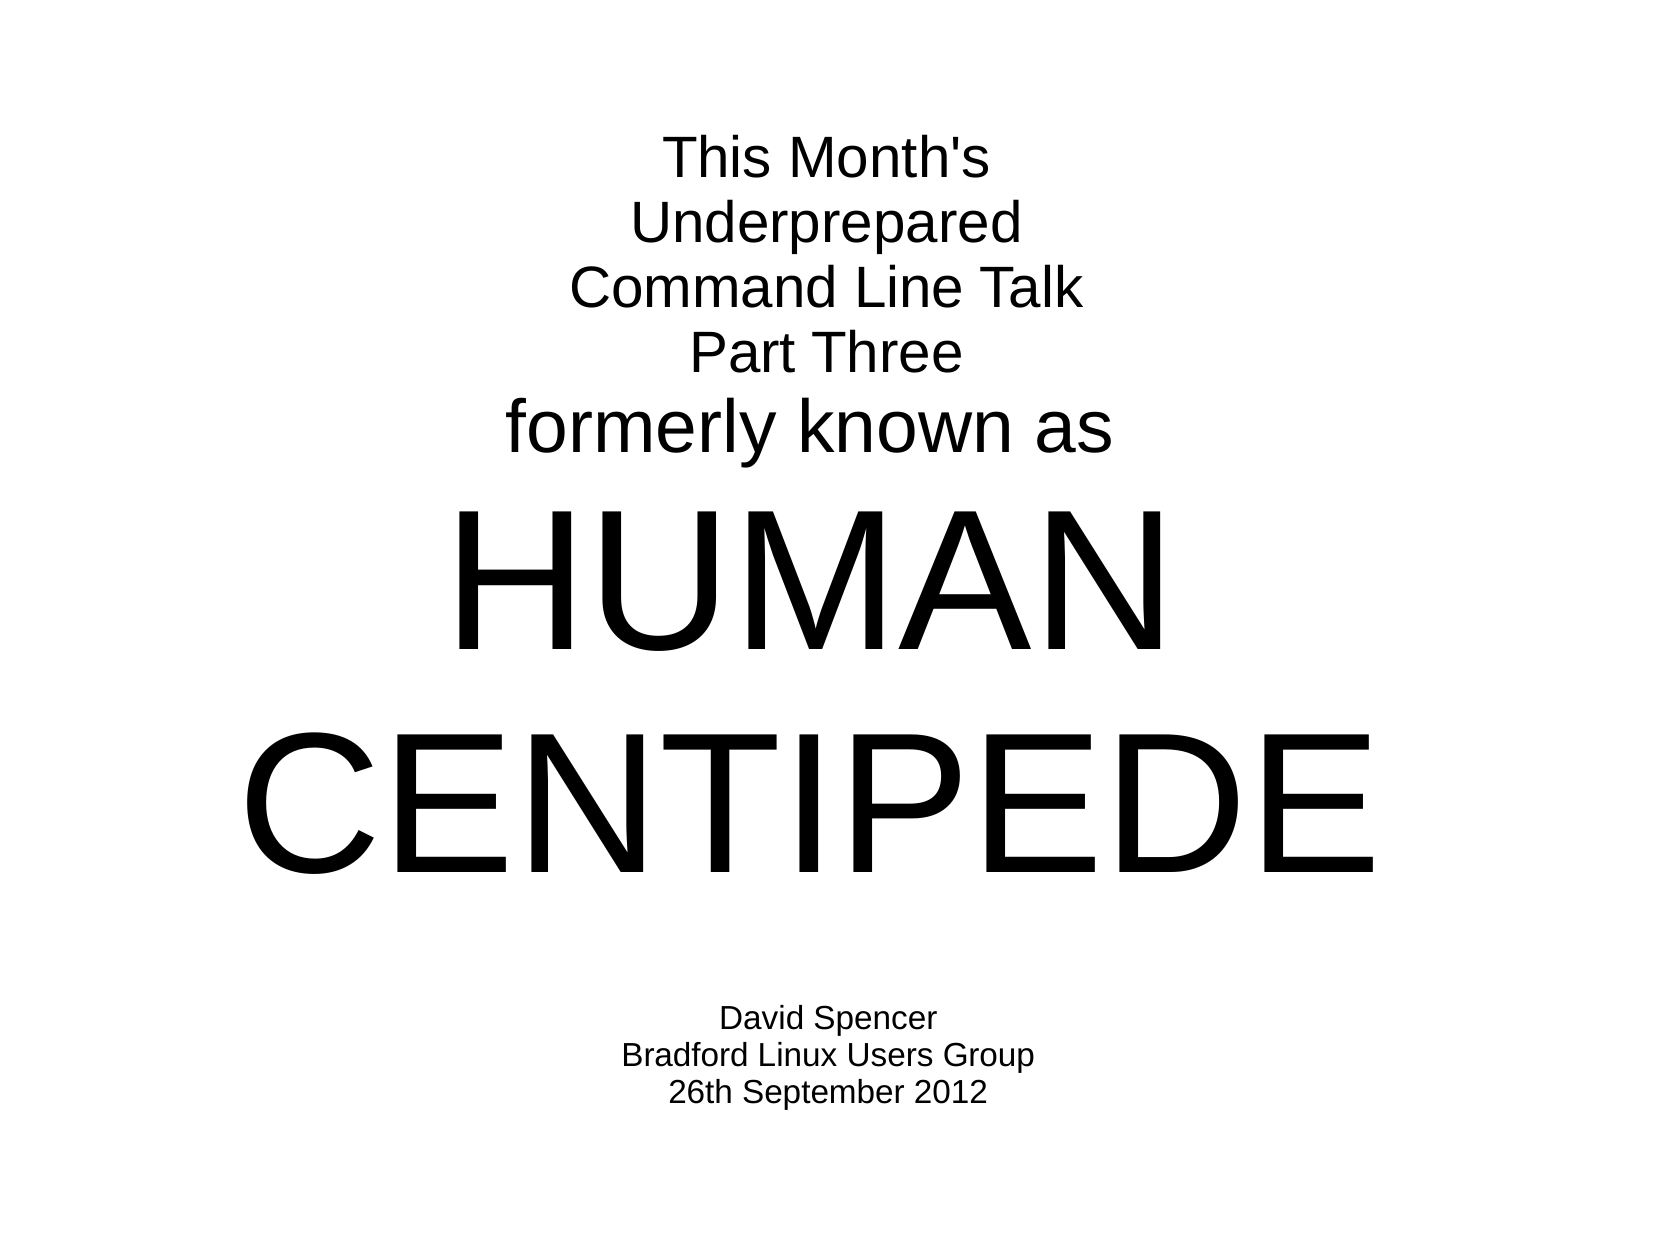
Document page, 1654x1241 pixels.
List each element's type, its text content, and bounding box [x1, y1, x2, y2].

subtitle formerly known as HUMAN CENTIPEDE [82, 290, 1538, 1010]
title This Month's Underprepared Command Line Talk Part Three [82, 124, 1571, 386]
title David Spencer Bradford Linux Users Group 26th September 2012 [84, 951, 1573, 1159]
